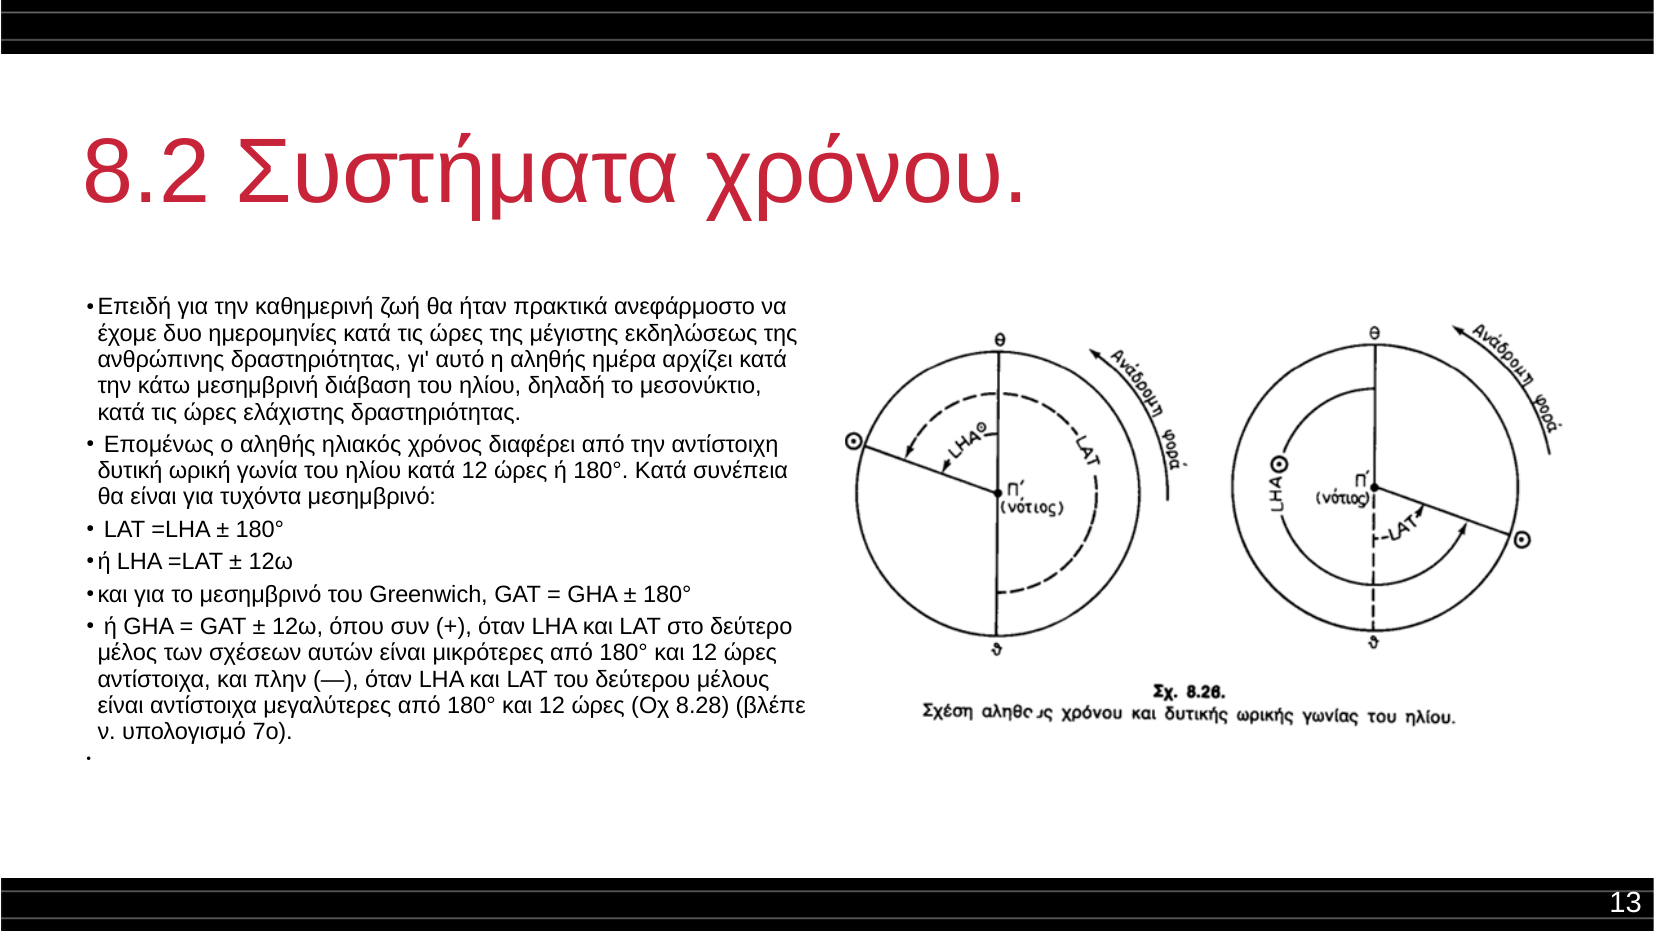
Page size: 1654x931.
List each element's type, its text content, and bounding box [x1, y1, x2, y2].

list Επειδή για την καθημερινή ζωή θα ήταν πρακτικά ανεφάρμοστο να έχομε δυο ημερομηνίες κατά τις ώρες της μέγιστης εκδηλώσεως της ανθρώπινης δραστηριότητας, γι' αυτό η αληθής ημέρα αρχίζει κατά την κάτω μεσημβρινή διάβαση του ηλίου, δηλαδή το μεσονύκτιο, κατά τις ώρες ελάχιστης δραστηριότητας. Επομένως ο αληθής ηλιακός χρόνος διαφέρει από την αντίστοιχη δυτική ωρική γωνία του ηλίου κατά 12 ώρες ή 180°. Κατά συνέπεια θα είναι για τυχόντα μεσημβρινό: LΑΤ =LΗΑ ± 180° ή LΗΑ =LΑΤ ± 12ω και για το μεσημβρινό του Greenwich, GAT = GHA ± 180° ή GHA = GAT ± 12ω, όπου συν (+), όταν LΗΑ και LΑΤ στο δεύτερο μέλος των σχέσεων αυτών είναι μικρότερες από 180° και 12 ώρες αντίστοιχα, και πλην (—), όταν LΗΑ και LΑΤ του δεύτερου μέλους είναι αντίστοιχα μεγαλύτερες από 180° και 12 ώρες (Οχ 8.28) (βλέπε ν. υπολογισμό 7ο). [82, 271, 809, 758]
picture [1, 0, 1654, 54]
title 8.2 Συστήματα χρόνου. [82, 92, 1571, 249]
picture [1, 878, 1654, 931]
picture [845, 294, 1572, 735]
